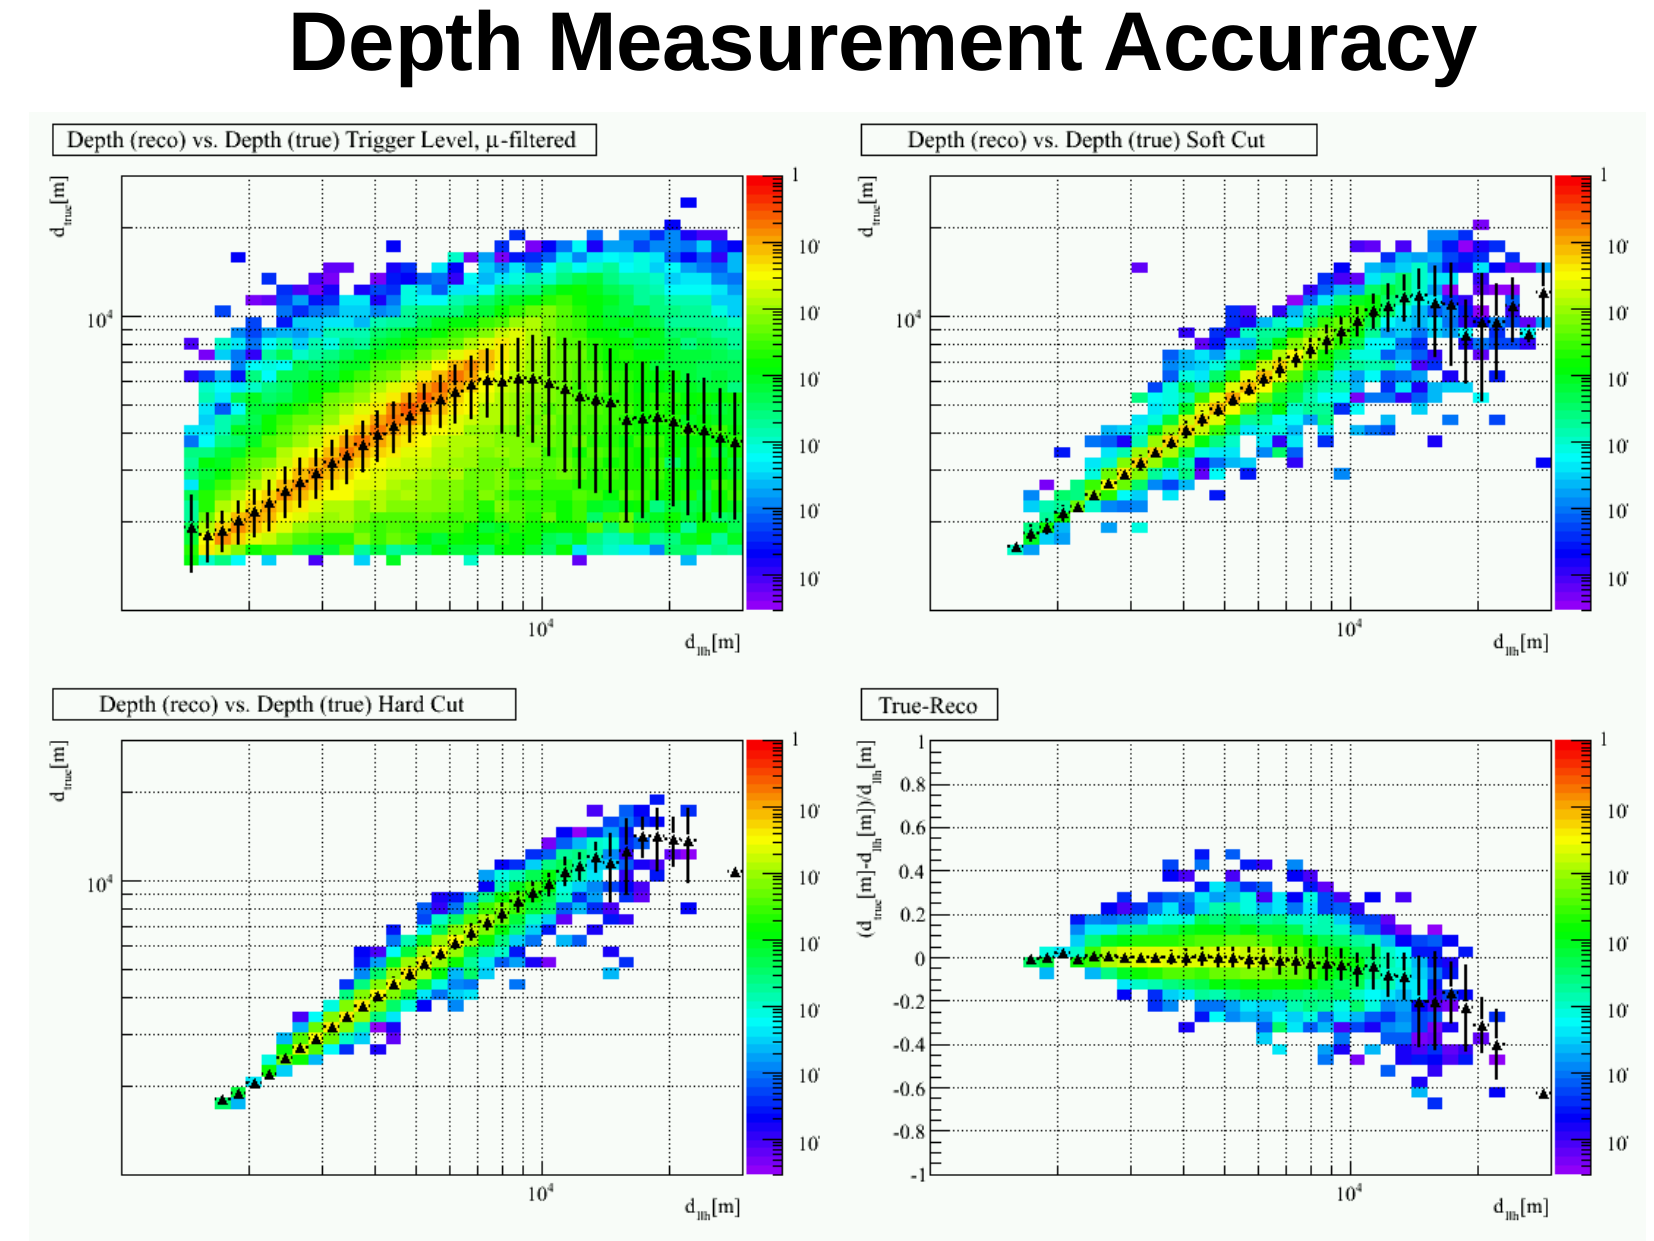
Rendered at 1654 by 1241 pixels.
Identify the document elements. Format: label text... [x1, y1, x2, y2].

text_box Depth Measurement Accuracy [274, 0, 1497, 129]
picture [29, 112, 1646, 1241]
